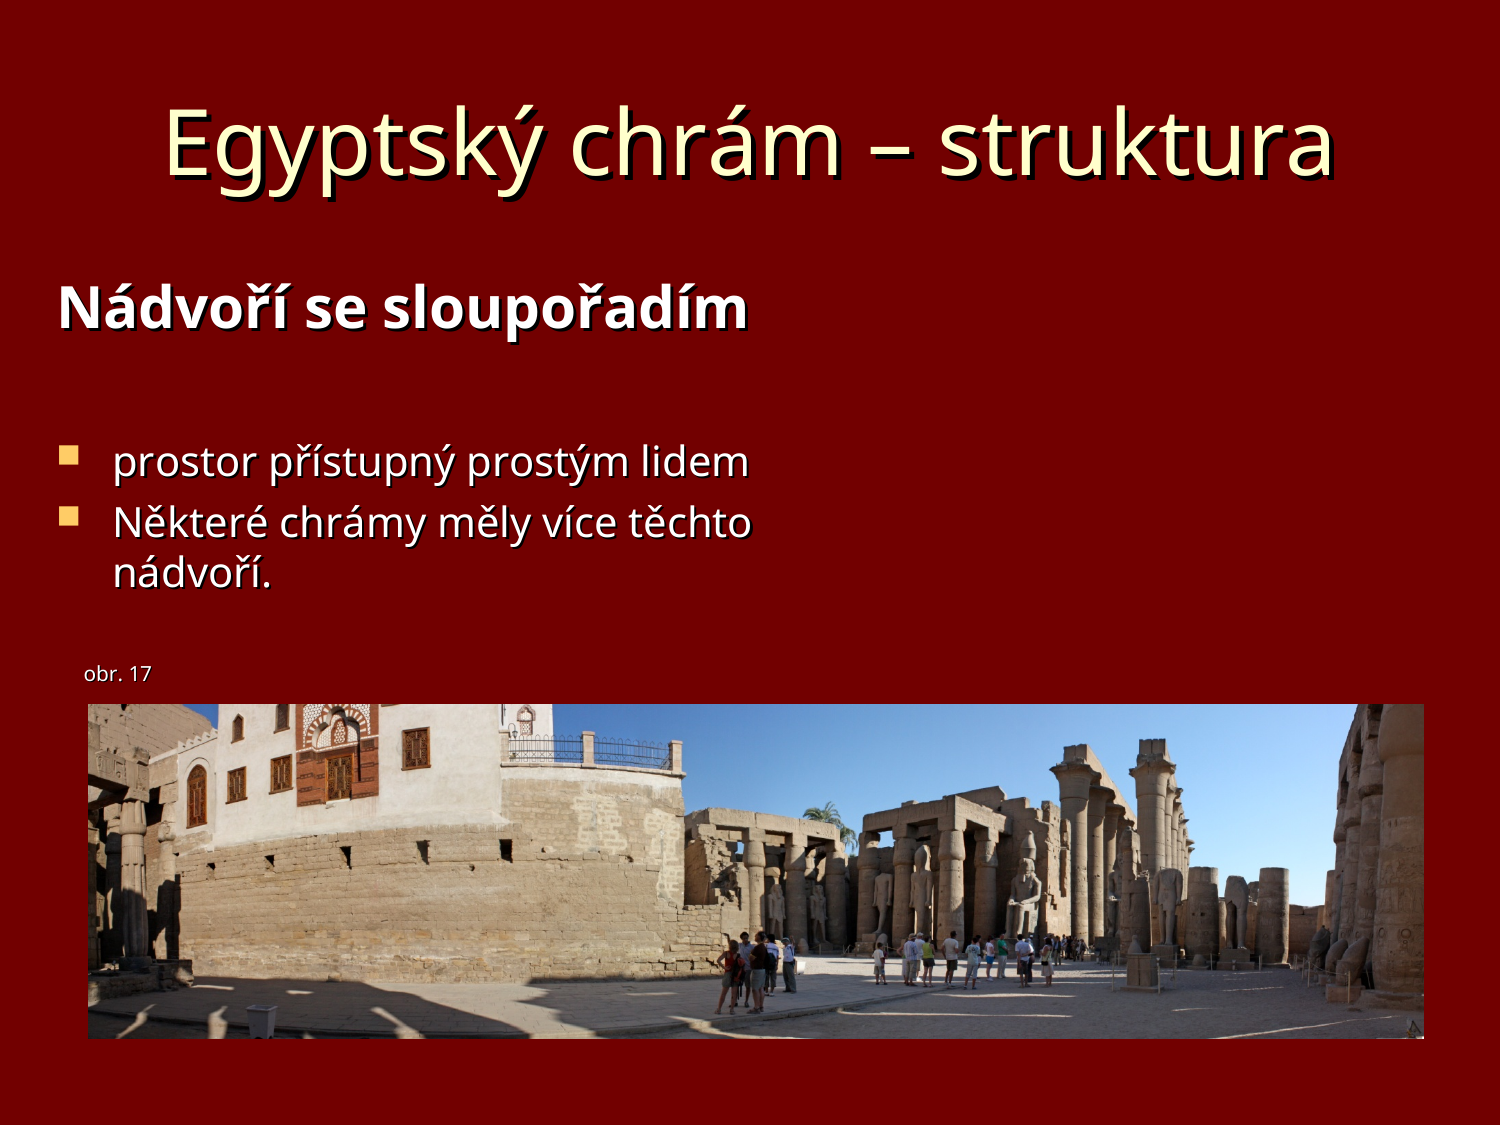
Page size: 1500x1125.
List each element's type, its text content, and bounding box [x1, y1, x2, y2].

text_box [88, 704, 1424, 1039]
title Egyptský chrám – struktura [75, 45, 1426, 233]
list Nádvoří se sloupořadím prostor přístupný prostým lidem Některé chrámy měly více těchto nádvoří. obr. 17 [41, 262, 774, 1001]
